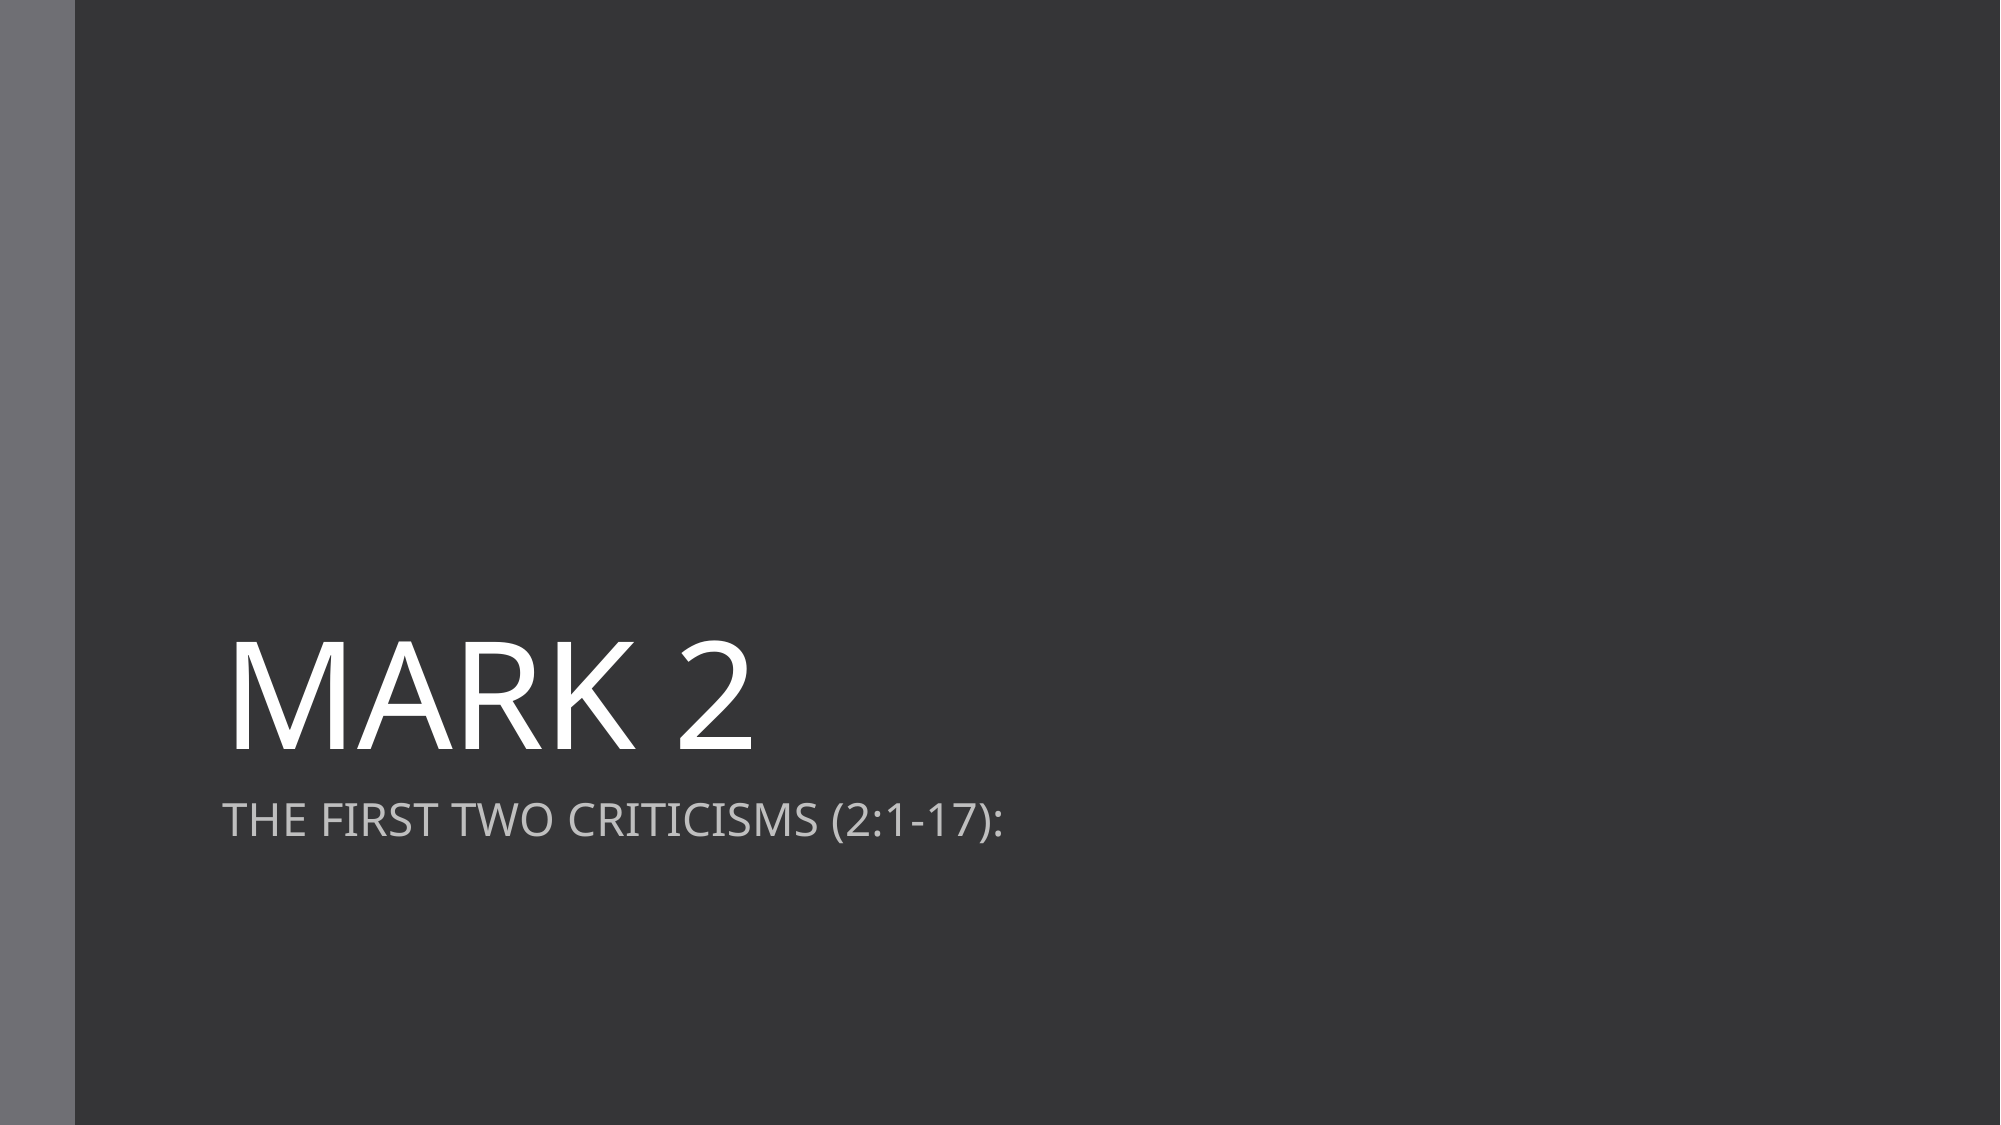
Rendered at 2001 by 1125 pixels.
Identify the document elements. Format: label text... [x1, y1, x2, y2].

subtitle THE FIRST TWO CRITICISMS (2:1-17): [206, 787, 1752, 1066]
title MARK 2 [206, 124, 1752, 787]
